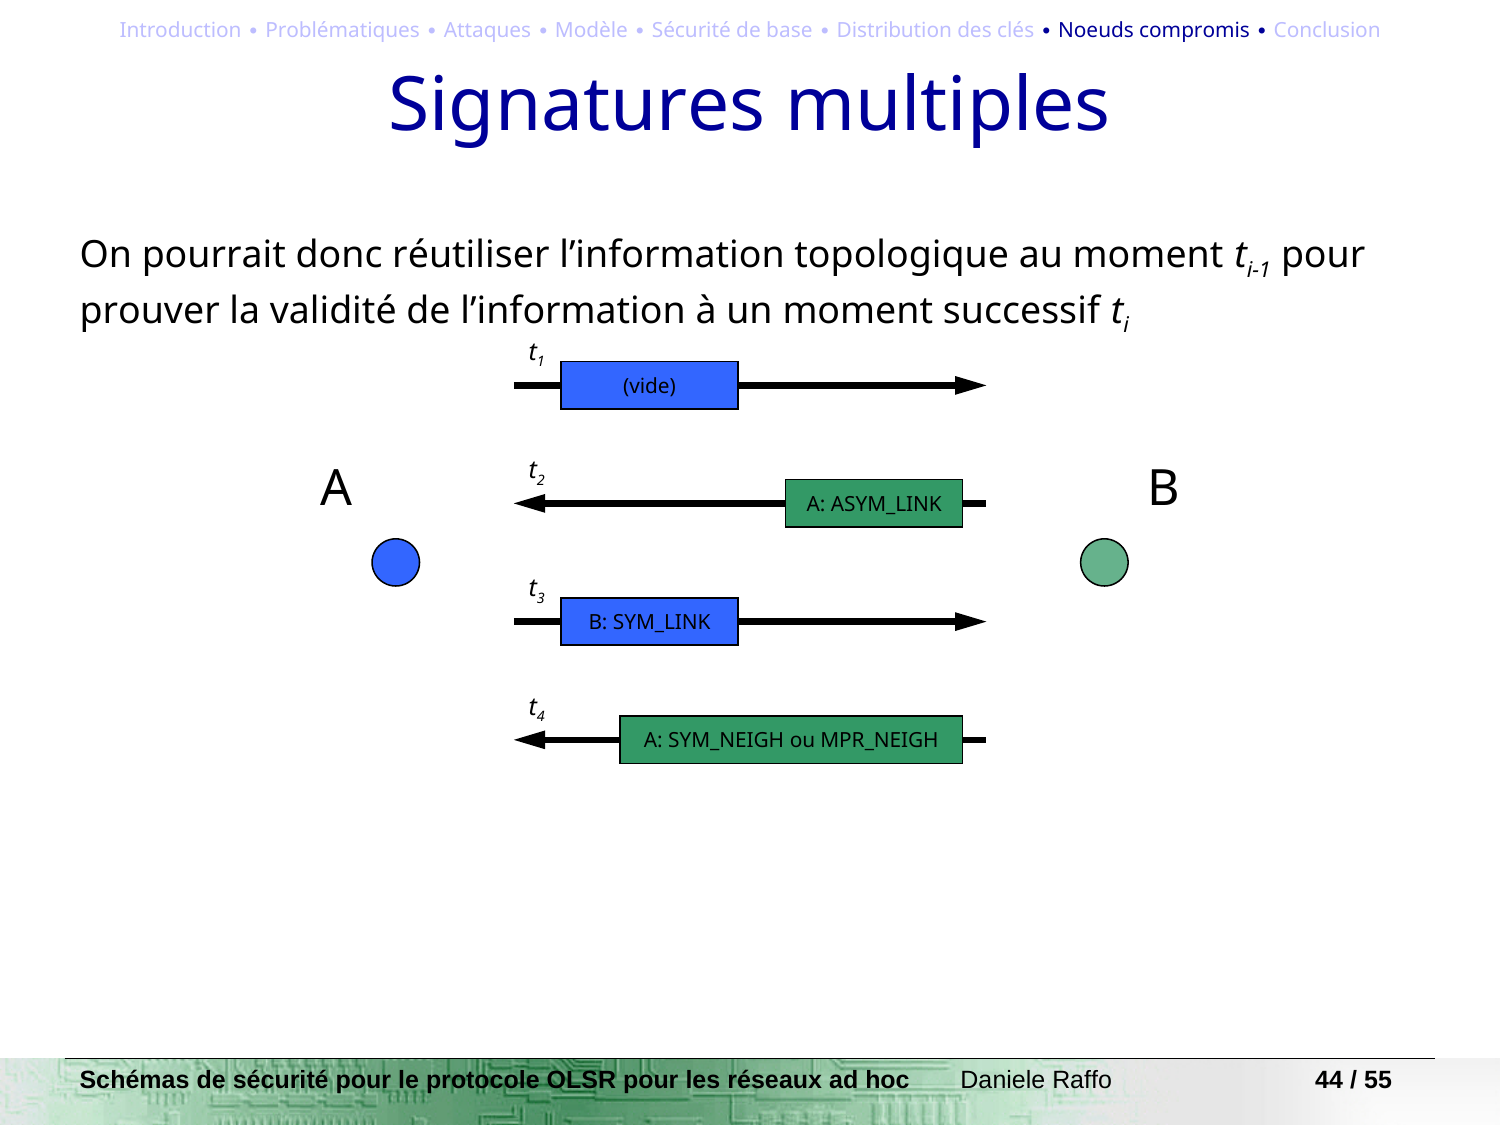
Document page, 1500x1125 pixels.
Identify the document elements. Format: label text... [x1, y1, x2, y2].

text_box t2 [513, 444, 1104, 497]
text_box Introduction ∙ Problématiques ∙ Attaques ∙ Modèle ∙ Sécurité de base ∙ Distribution des clés ∙ Noeuds compromis ∙ Conclusion [0, 7, 1500, 52]
text_box (vide) [560, 361, 739, 409]
text_box B: SYM_LINK [560, 597, 739, 646]
text_box Schémas de sécurité pour le protocole OLSR pour les réseaux ad hoc Daniele Raffo [64, 1058, 1436, 1103]
picture [0, 1058, 1500, 1125]
text_box t3 [513, 562, 987, 616]
text_box t4 [513, 680, 1105, 734]
text_box A: ASYM_LINK [785, 479, 963, 527]
text_box A: SYM_NEIGH ou MPR_NEIGH [620, 716, 963, 764]
text_box [1080, 538, 1129, 587]
text_box A [277, 444, 396, 528]
text_box Signatures multiples [64, 52, 1436, 161]
text_box On pourrait donc réutiliser l’information topologique au moment ti-1 pour prouver la validité de l’information à un moment successif ti [64, 219, 1436, 347]
text_box B [1104, 444, 1223, 528]
text_box t1 [513, 326, 987, 379]
text_box [372, 538, 420, 587]
